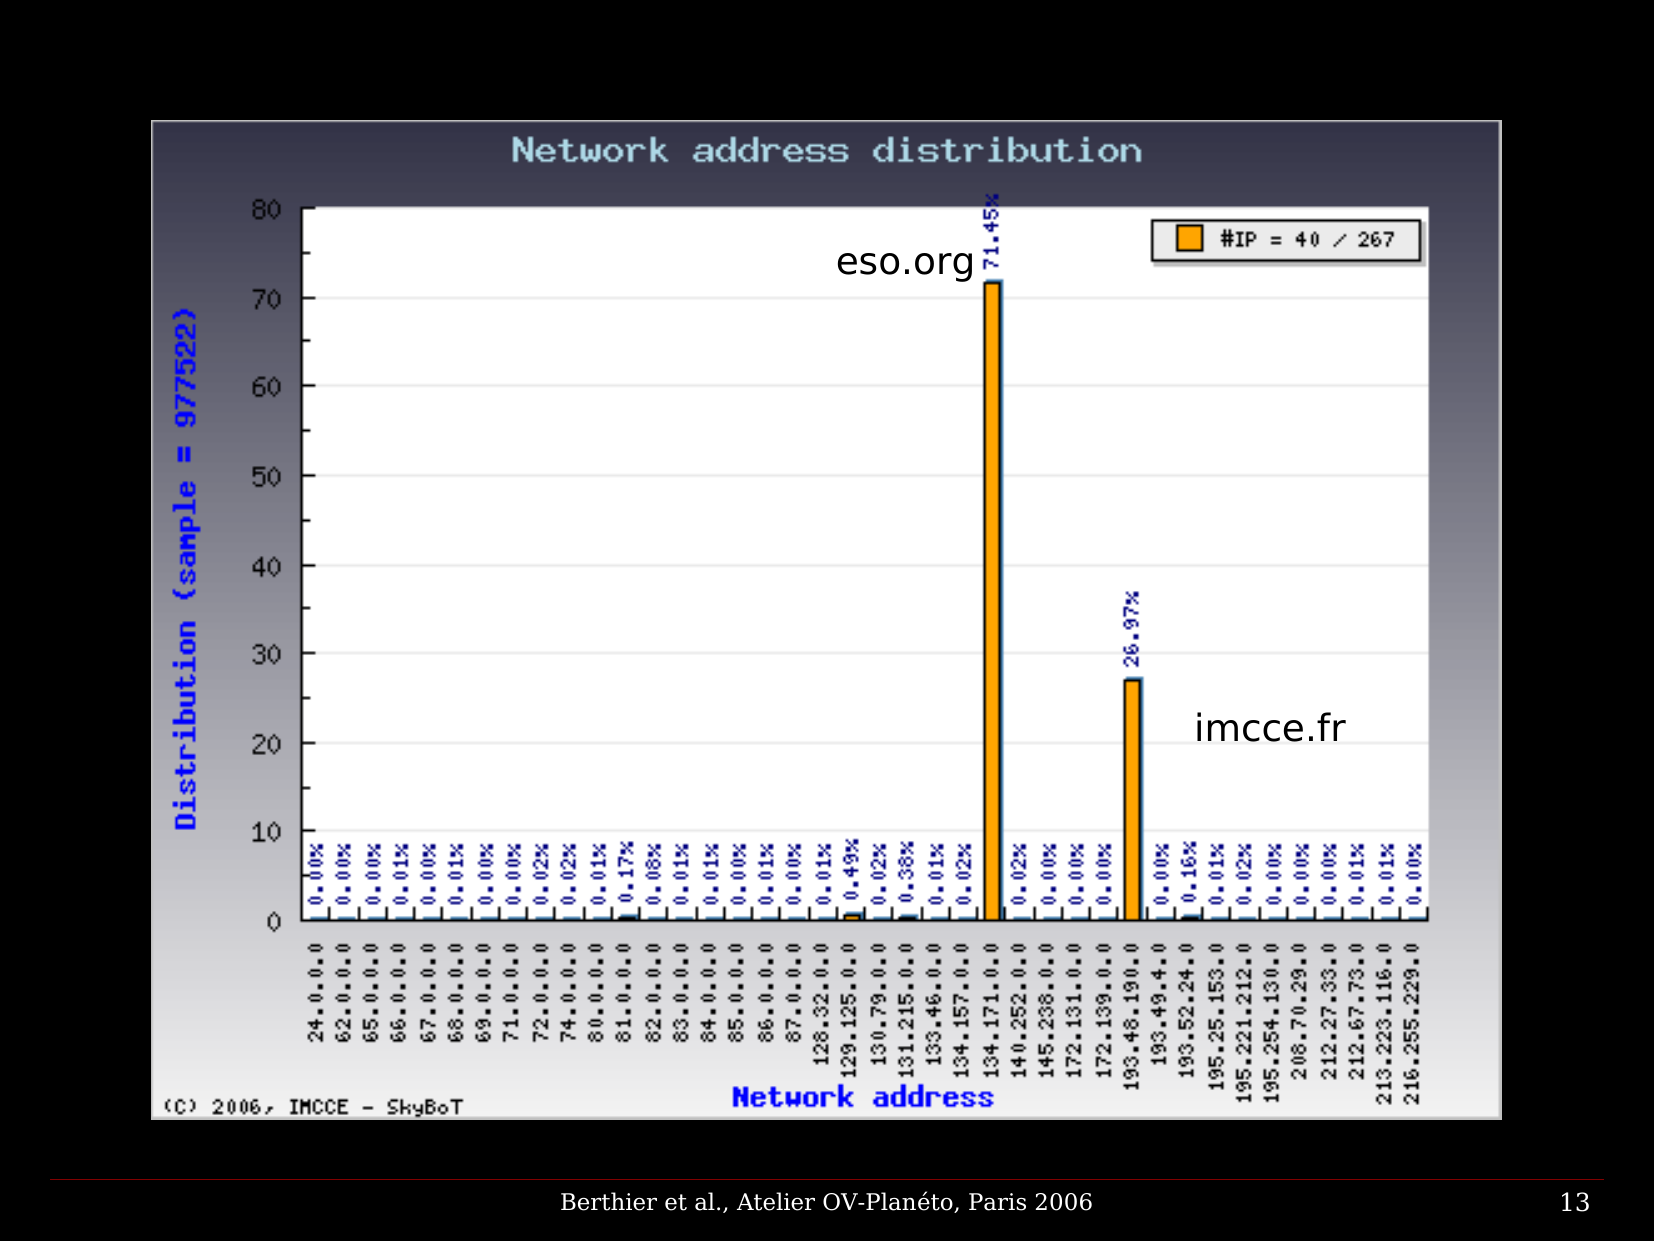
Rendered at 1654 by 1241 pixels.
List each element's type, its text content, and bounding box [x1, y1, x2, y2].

text_box eso.org [820, 232, 988, 291]
picture [151, 120, 1502, 1120]
text_box imcce.fr [1179, 698, 1358, 758]
